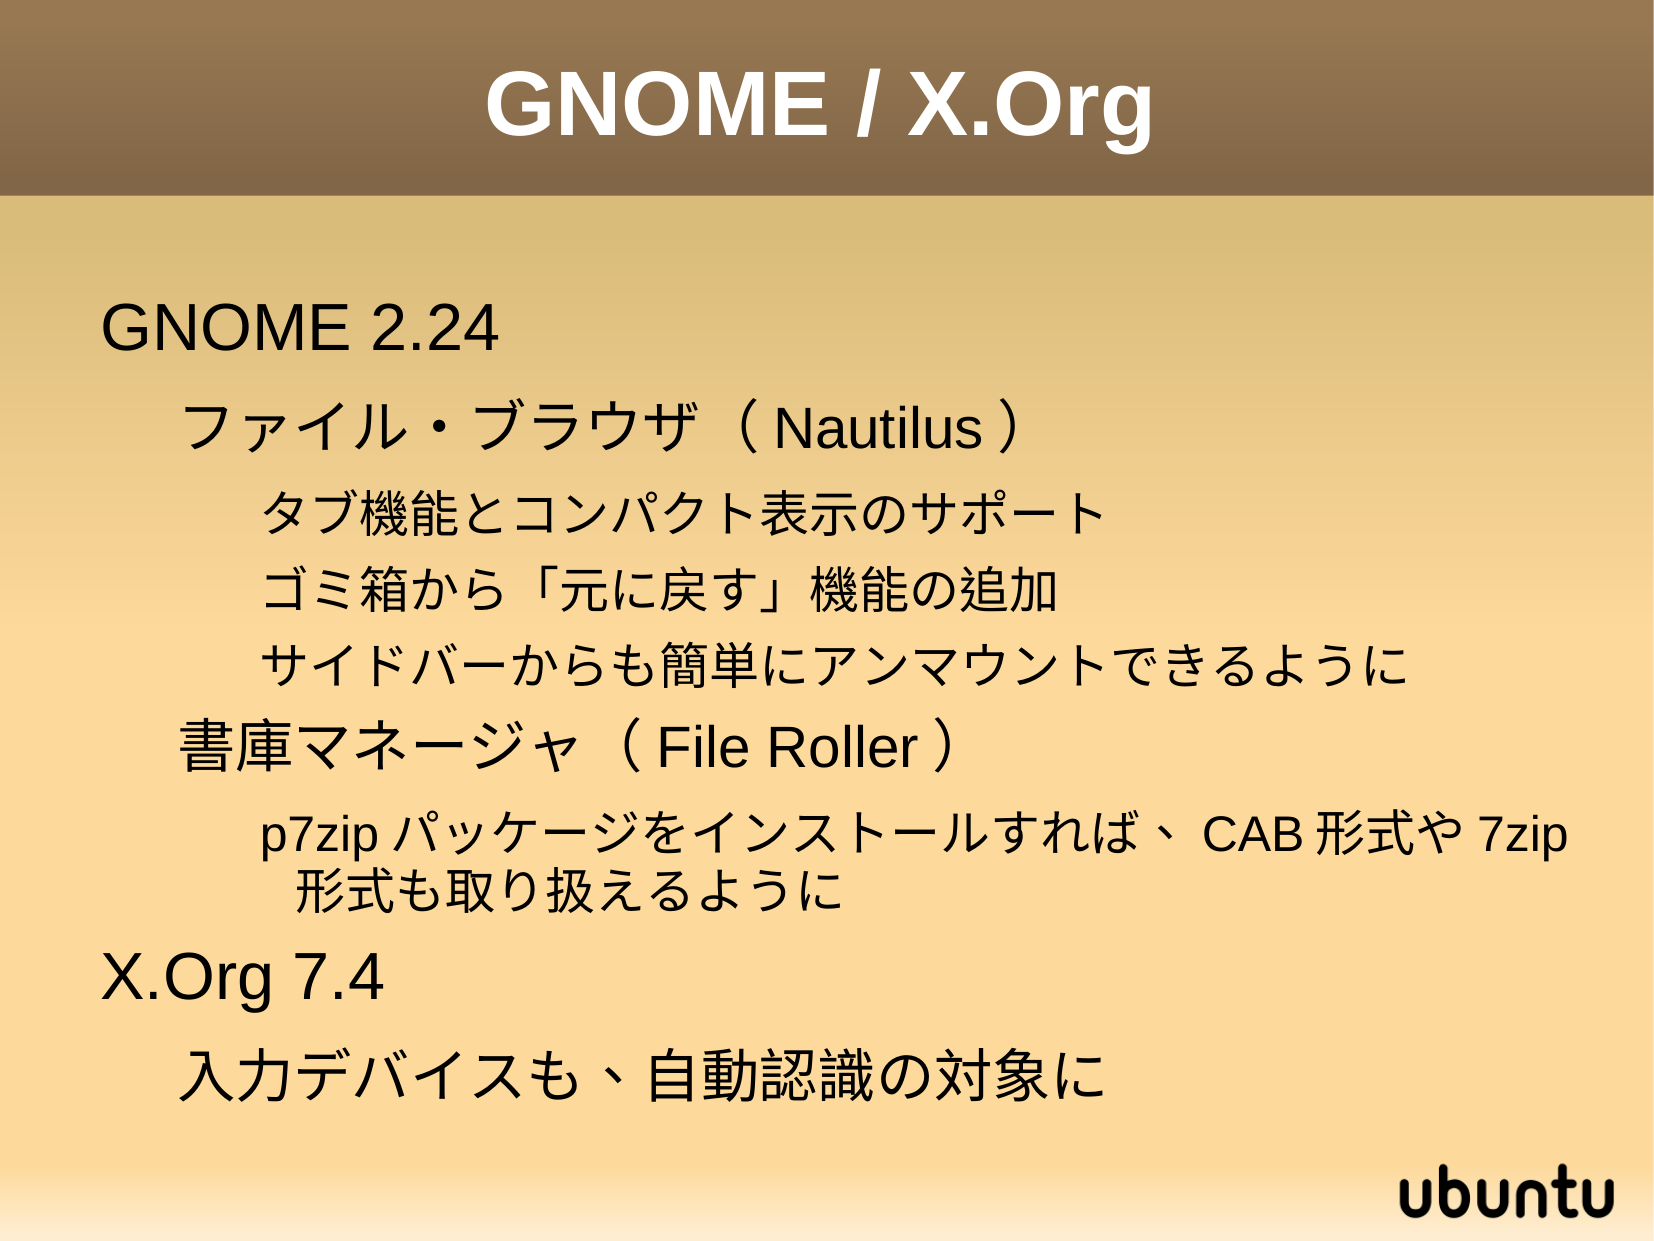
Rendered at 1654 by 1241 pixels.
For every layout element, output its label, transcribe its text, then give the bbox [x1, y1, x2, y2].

title GNOME / X.Org [76, 7, 1565, 200]
picture [0, 0, 1654, 1241]
list GNOME 2.24 ファイル・ブラウザ（Nautilus） タブ機能とコンパクト表示のサポート ゴミ箱から「元に戻す」機能の追加 サイドバーからも簡単にアンマウントできるように 書庫マネージャ（File Roller） p7zipパッケージをインストールすれば、CAB形式や7zip形式も取り扱えるように X.Org 7.4 入力デバイスも、自動認識の対象に [82, 290, 1571, 1160]
